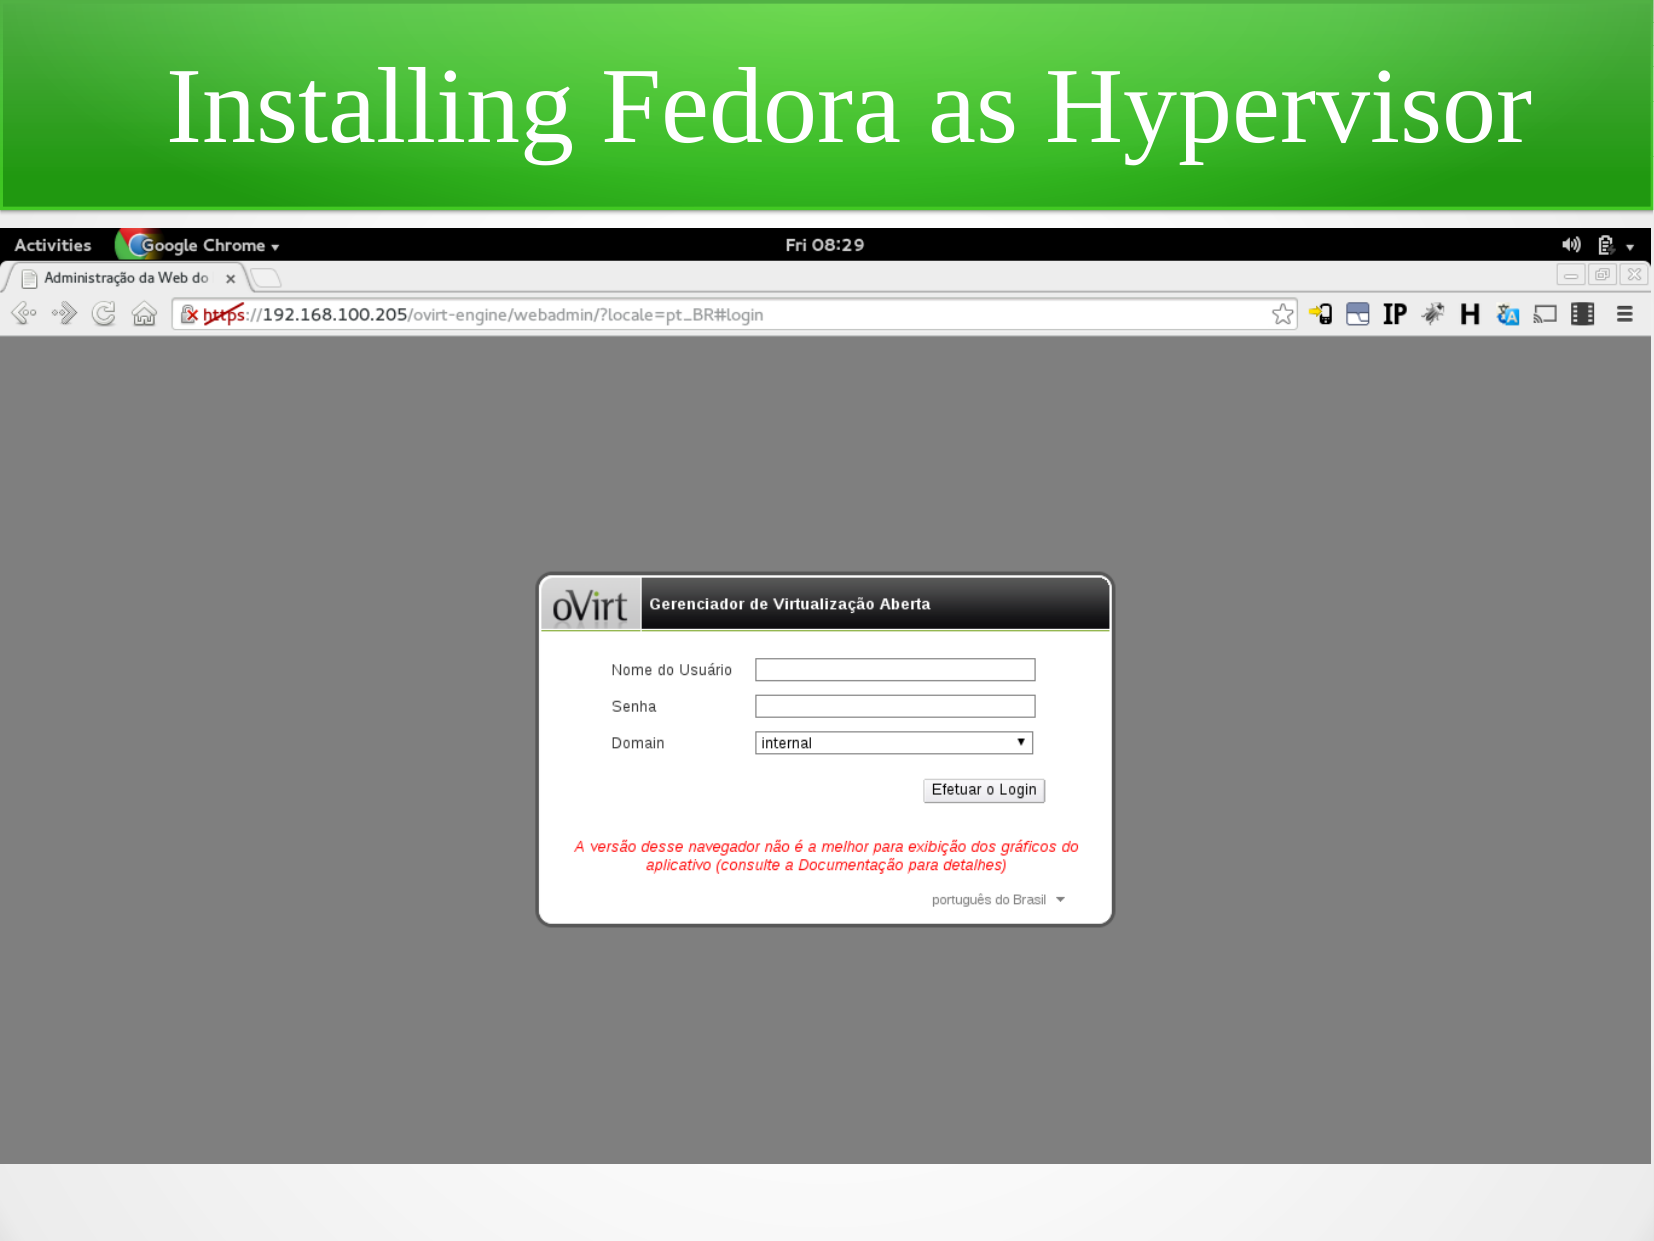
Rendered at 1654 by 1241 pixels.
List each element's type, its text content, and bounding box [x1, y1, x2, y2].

title Installing Fedora as Hypervisor [86, 11, 1576, 200]
picture [0, 228, 1651, 1164]
